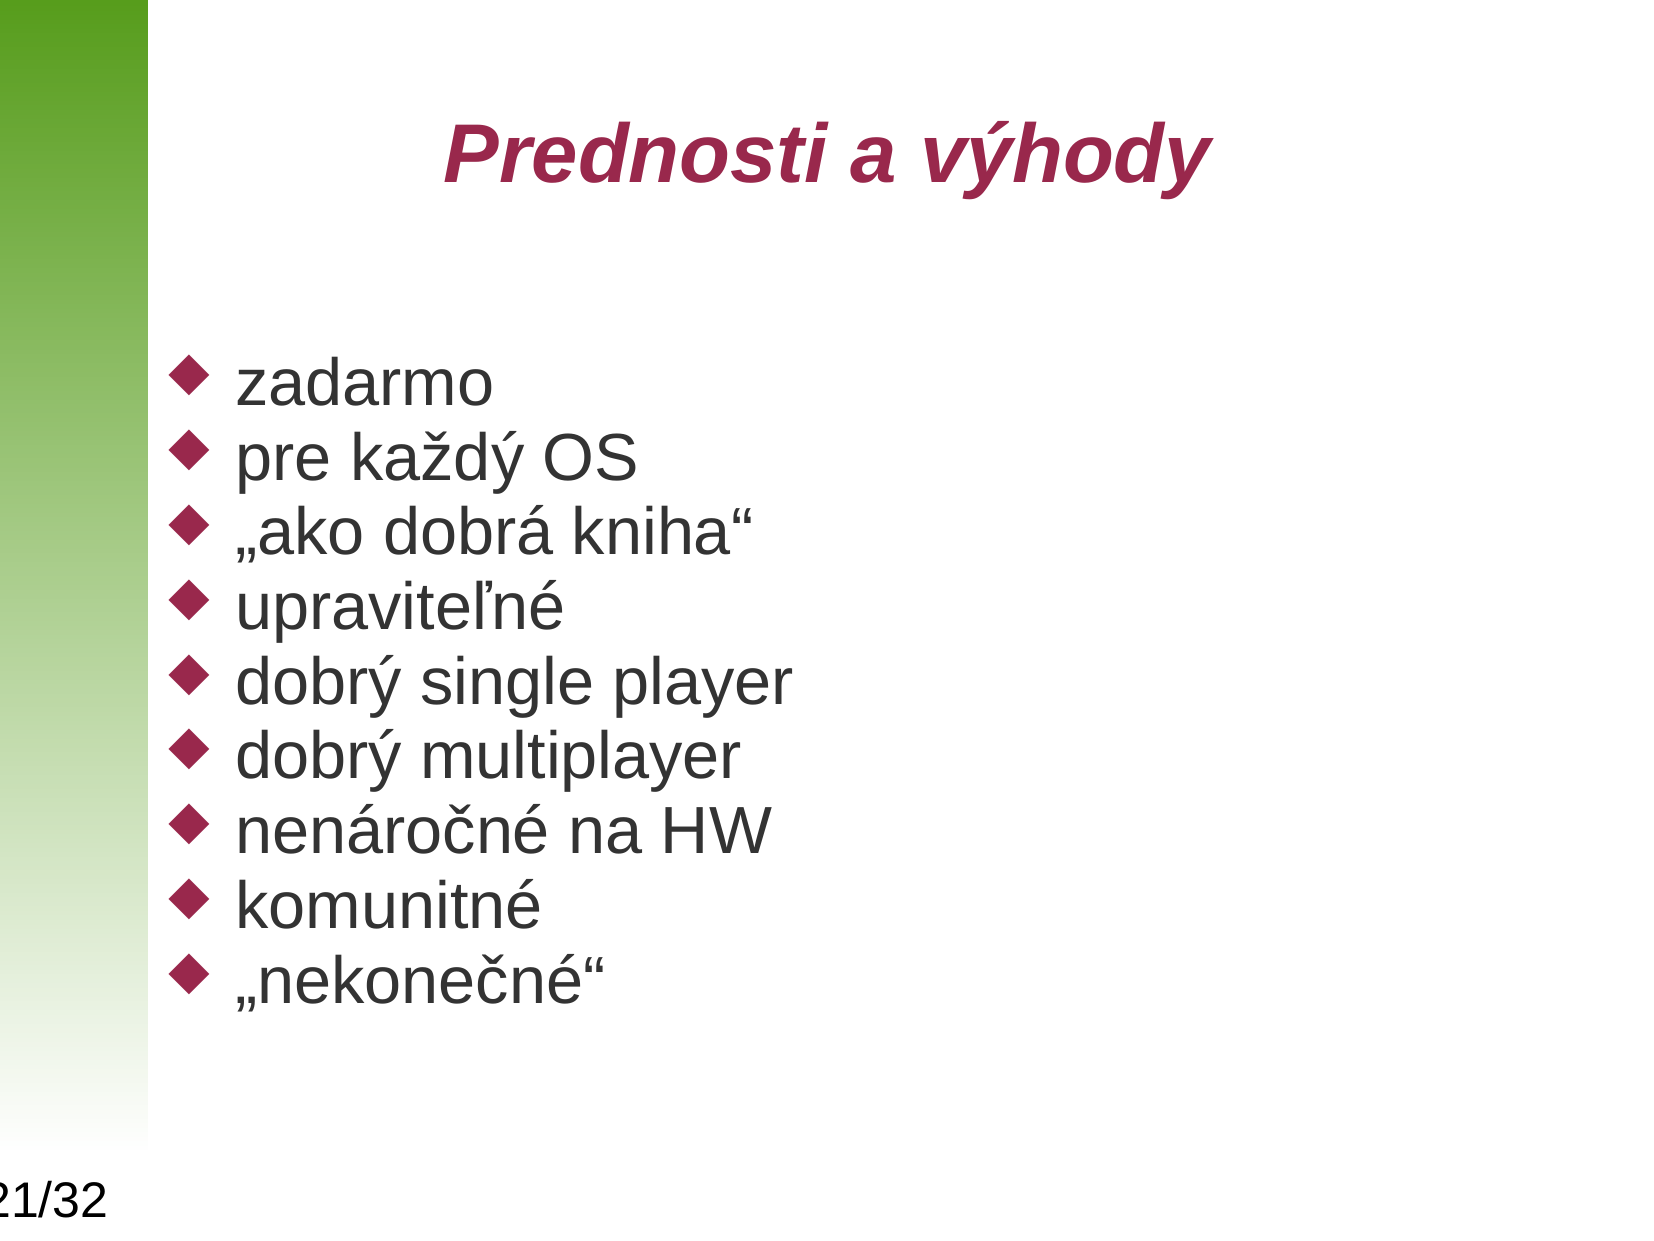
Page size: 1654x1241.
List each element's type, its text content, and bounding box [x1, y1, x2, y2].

title Prednosti a výhody [121, 49, 1534, 257]
list zadarmo pre každý OS „ako dobrá kniha“ upraviteľné dobrý single player dobrý multiplayer nenáročné na HW komunitné „nekonečné“ [152, 344, 1534, 1127]
